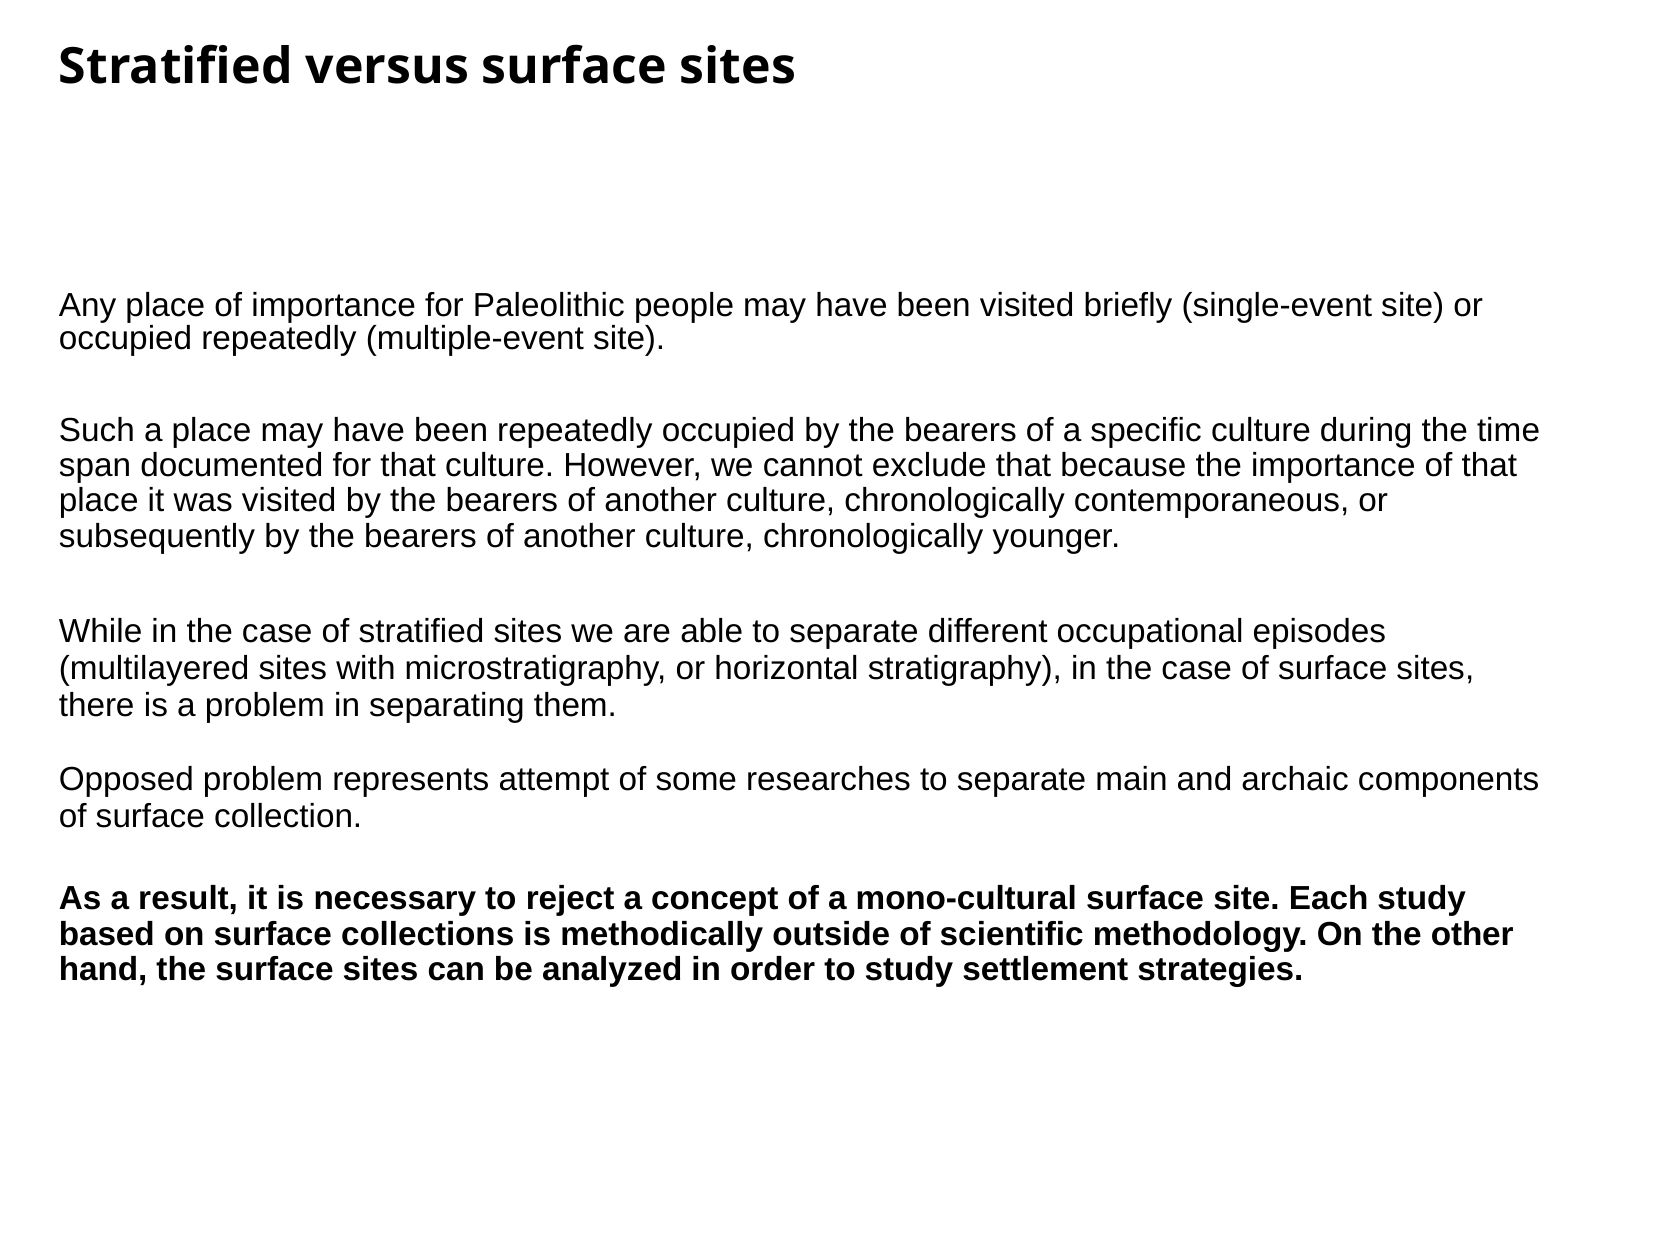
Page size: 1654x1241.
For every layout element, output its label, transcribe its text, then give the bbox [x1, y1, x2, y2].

title Stratified versus surface sites [59, 29, 1548, 101]
subtitle Any place of importance for Paleolithic people may have been visited briefly (single-event site) or occupied repeatedly (multiple-event site). Such a place may have been repeatedly occupied by the bearers of a specific culture during the time span documented for that culture. However, we cannot exclude that because the importance of that place it was visited by the bearers of another culture, chronologically contemporaneous, or subsequently by the bearers of another culture, chronologically younger. While in the case of stratified sites we are able to separate different occupational episodes (multilayered sites with microstratigraphy, or horizontal stratigraphy), in the case of surface sites, there is a problem in separating them. Opposed problem represents attempt of some researches to separate main and archaic components of surface collection. As a result, it is necessary to reject a concept of a mono-cultural surface site. Each study based on surface collections is methodically outside of scientific methodology. On the other hand, the surface sites can be analyzed in order to study settlement strategies. [59, 236, 1548, 1040]
